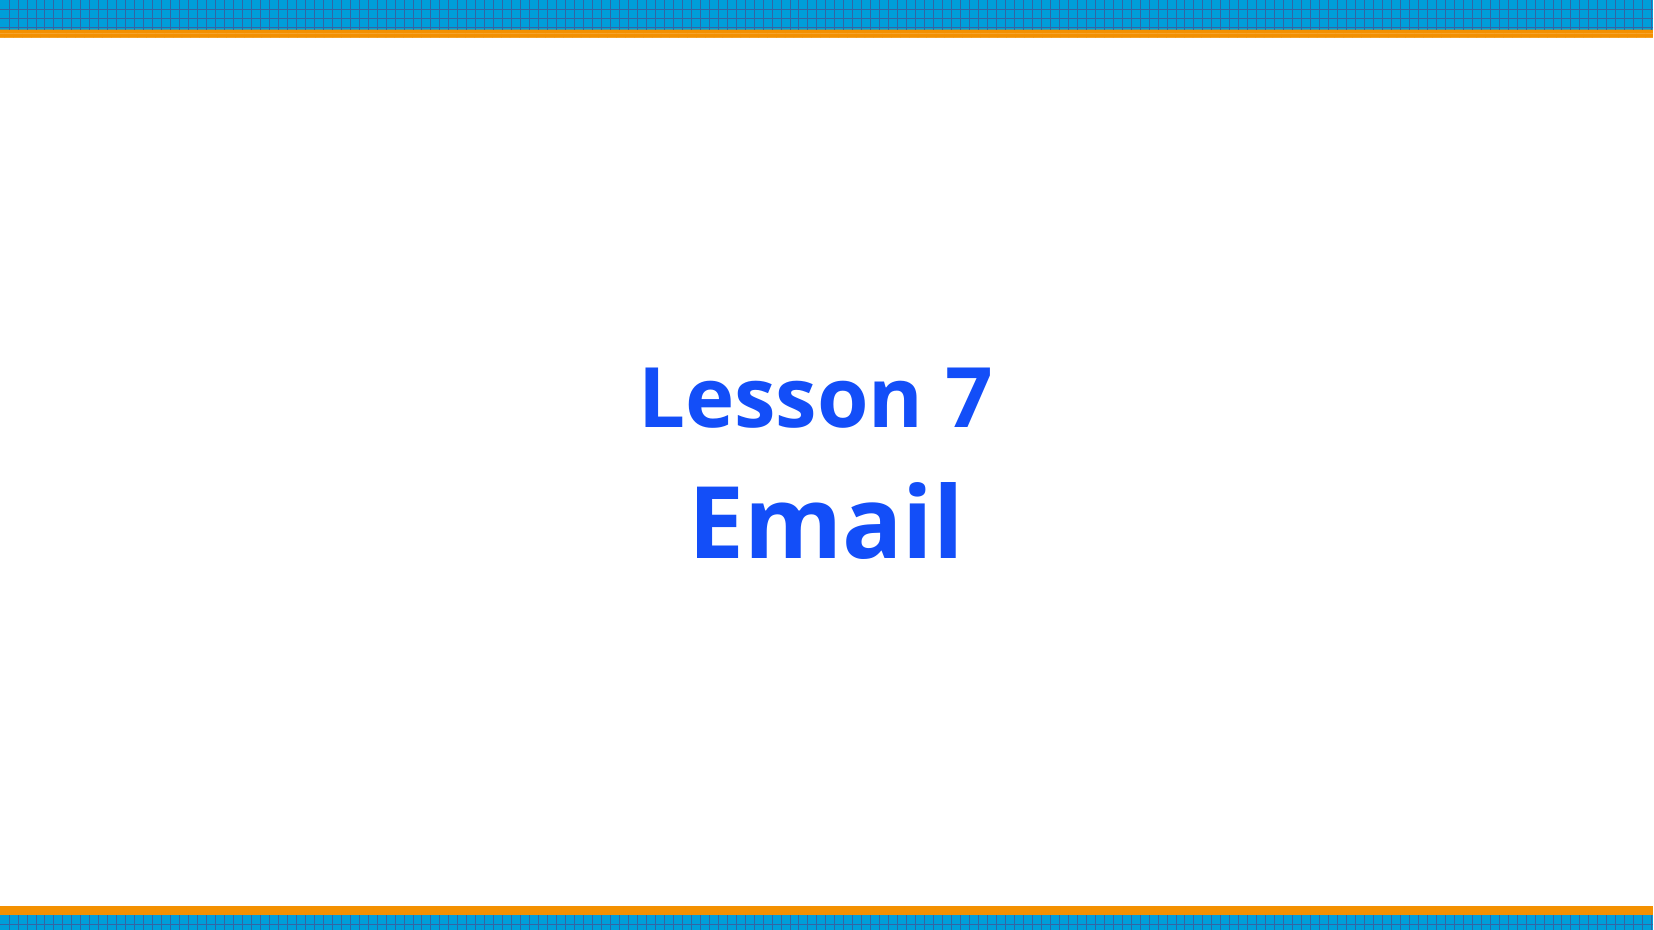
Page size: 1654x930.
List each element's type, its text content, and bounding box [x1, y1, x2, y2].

subtitle Lesson 7 Email [82, 103, 1571, 824]
